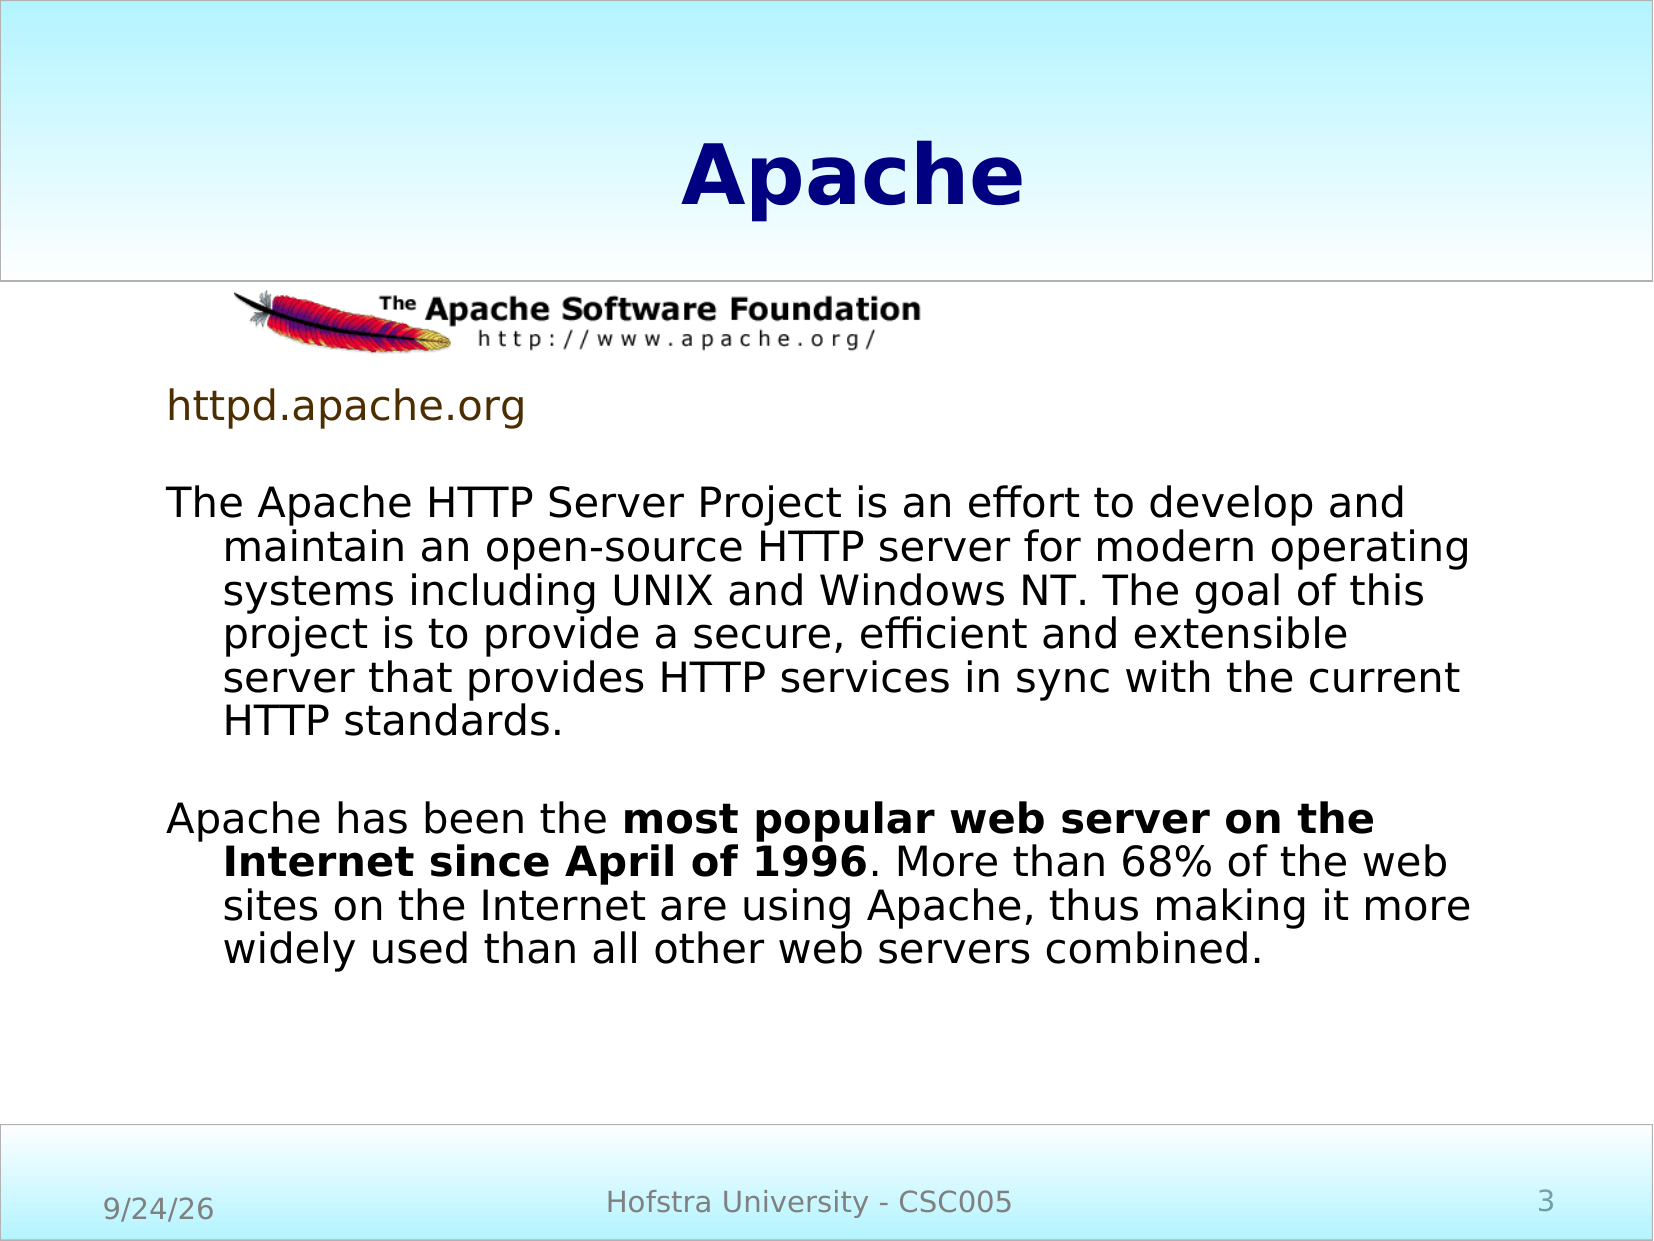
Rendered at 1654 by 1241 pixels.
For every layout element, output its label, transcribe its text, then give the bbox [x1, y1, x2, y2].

title Apache [151, 75, 1557, 276]
picture [234, 289, 923, 355]
list httpd.apache.org The Apache HTTP Server Project is an effort to develop and maintain an open-source HTTP server for modern operating systems including UNIX and Windows NT. The goal of this project is to provide a secure, efficient and extensible server that provides HTTP services in sync with the current HTTP standards. Apache has been the most popular web server on the Internet since April of 1996. More than 68% of the web sites on the Internet are using Apache, thus making it more widely used than all other web servers combined. [151, 275, 1502, 1170]
